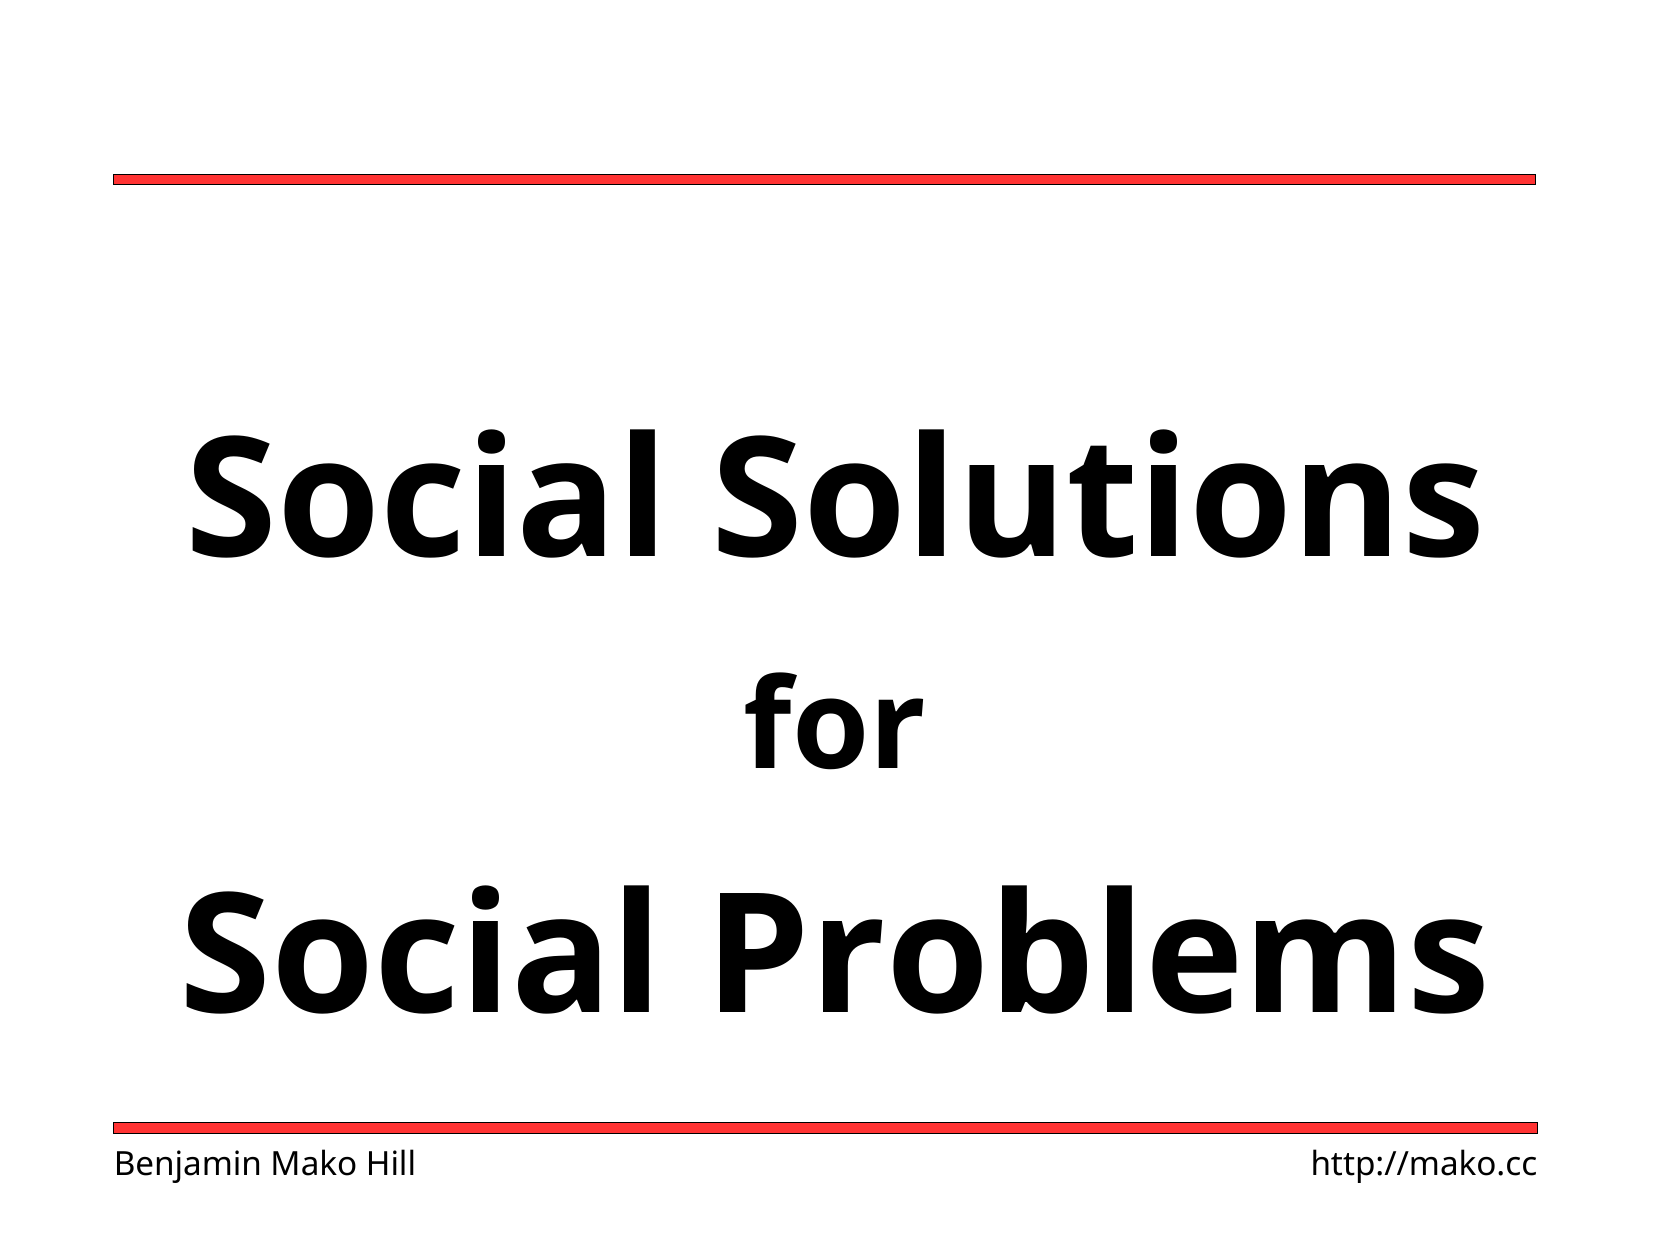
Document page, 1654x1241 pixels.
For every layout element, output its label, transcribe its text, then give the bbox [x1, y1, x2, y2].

list Social Solutions for Social Problems [128, 378, 1525, 896]
